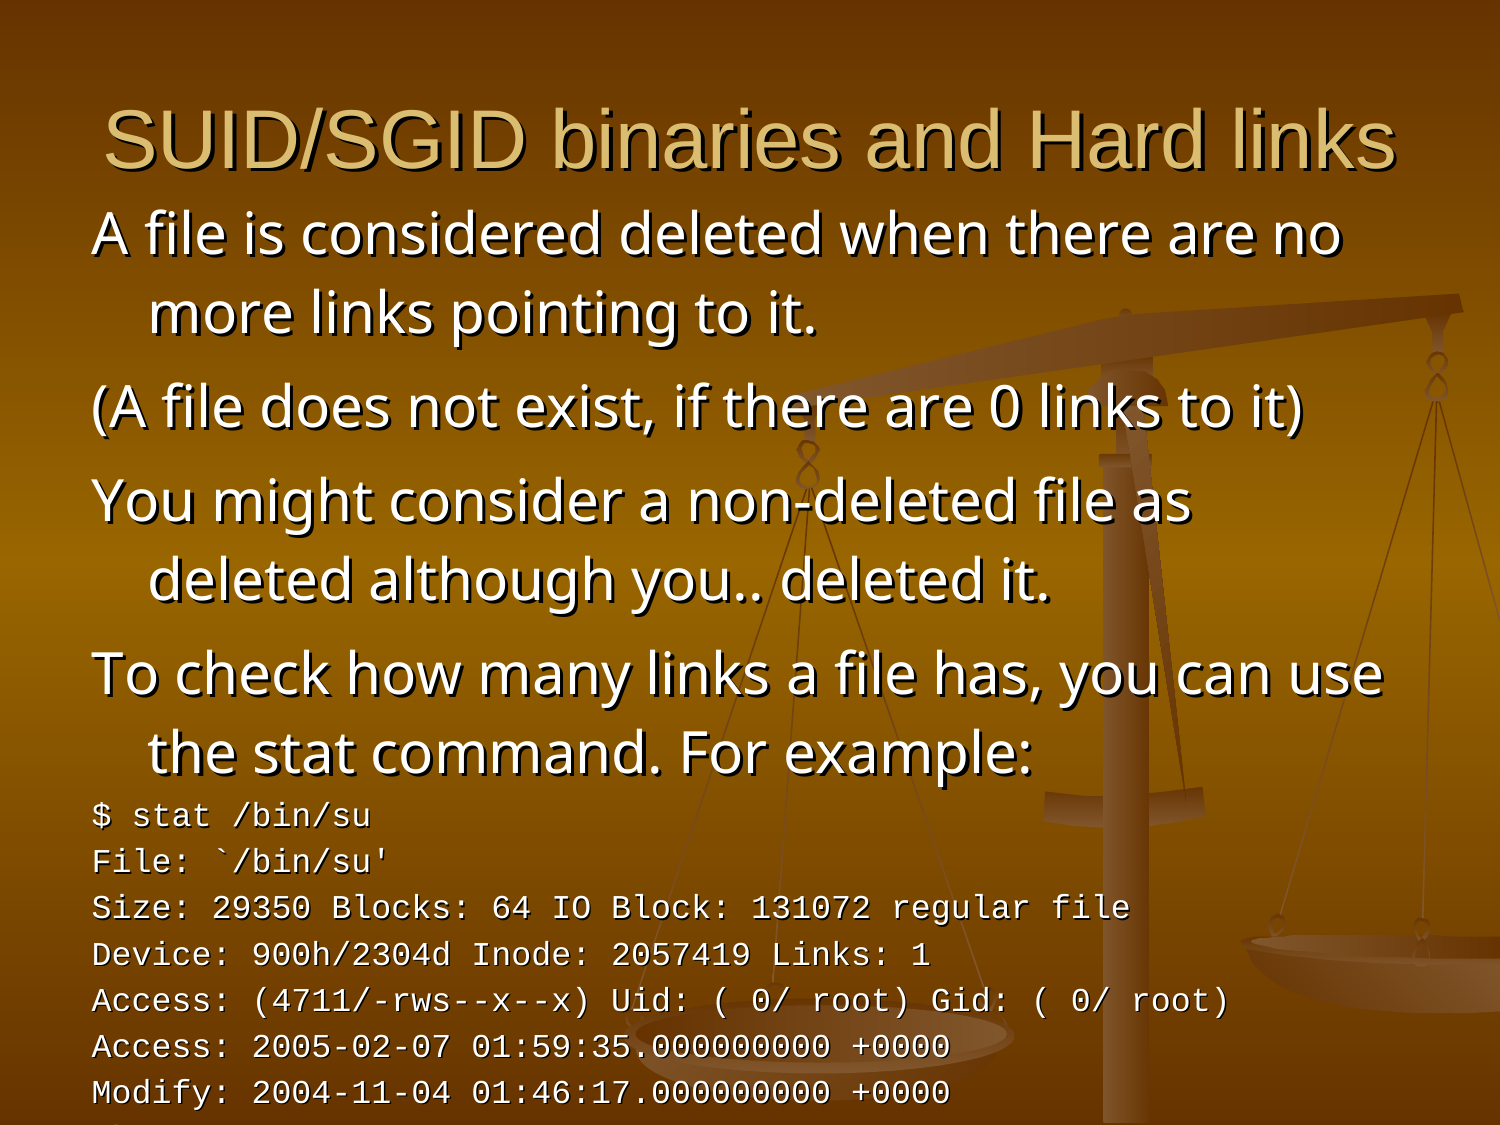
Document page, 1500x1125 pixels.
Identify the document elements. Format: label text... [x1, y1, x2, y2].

title SUID/SGID binaries and Hard links [75, 45, 1426, 234]
list A file is considered deleted when there are no more links pointing to it. (A file does not exist, if there are 0 links to it) You might consider a non-deleted file as deleted although you.. deleted it. To check how many links a file has, you can use the stat command. For example: $ stat /bin/su File: `/bin/su' Size: 29350 Blocks: 64 IO Block: 131072 regular file Device: 900h/2304d Inode: 2057419 Links: 1 Access: (4711/-rws--x--x) Uid: ( 0/ root) Gid: ( 0/ root) Access: 2005-02-07 01:59:35.000000000 +0000 Modify: 2004-11-04 01:46:17.000000000 +0000 Change: 2004-11-04 01:46:17.000000000 +0000 [76, 184, 1427, 1120]
